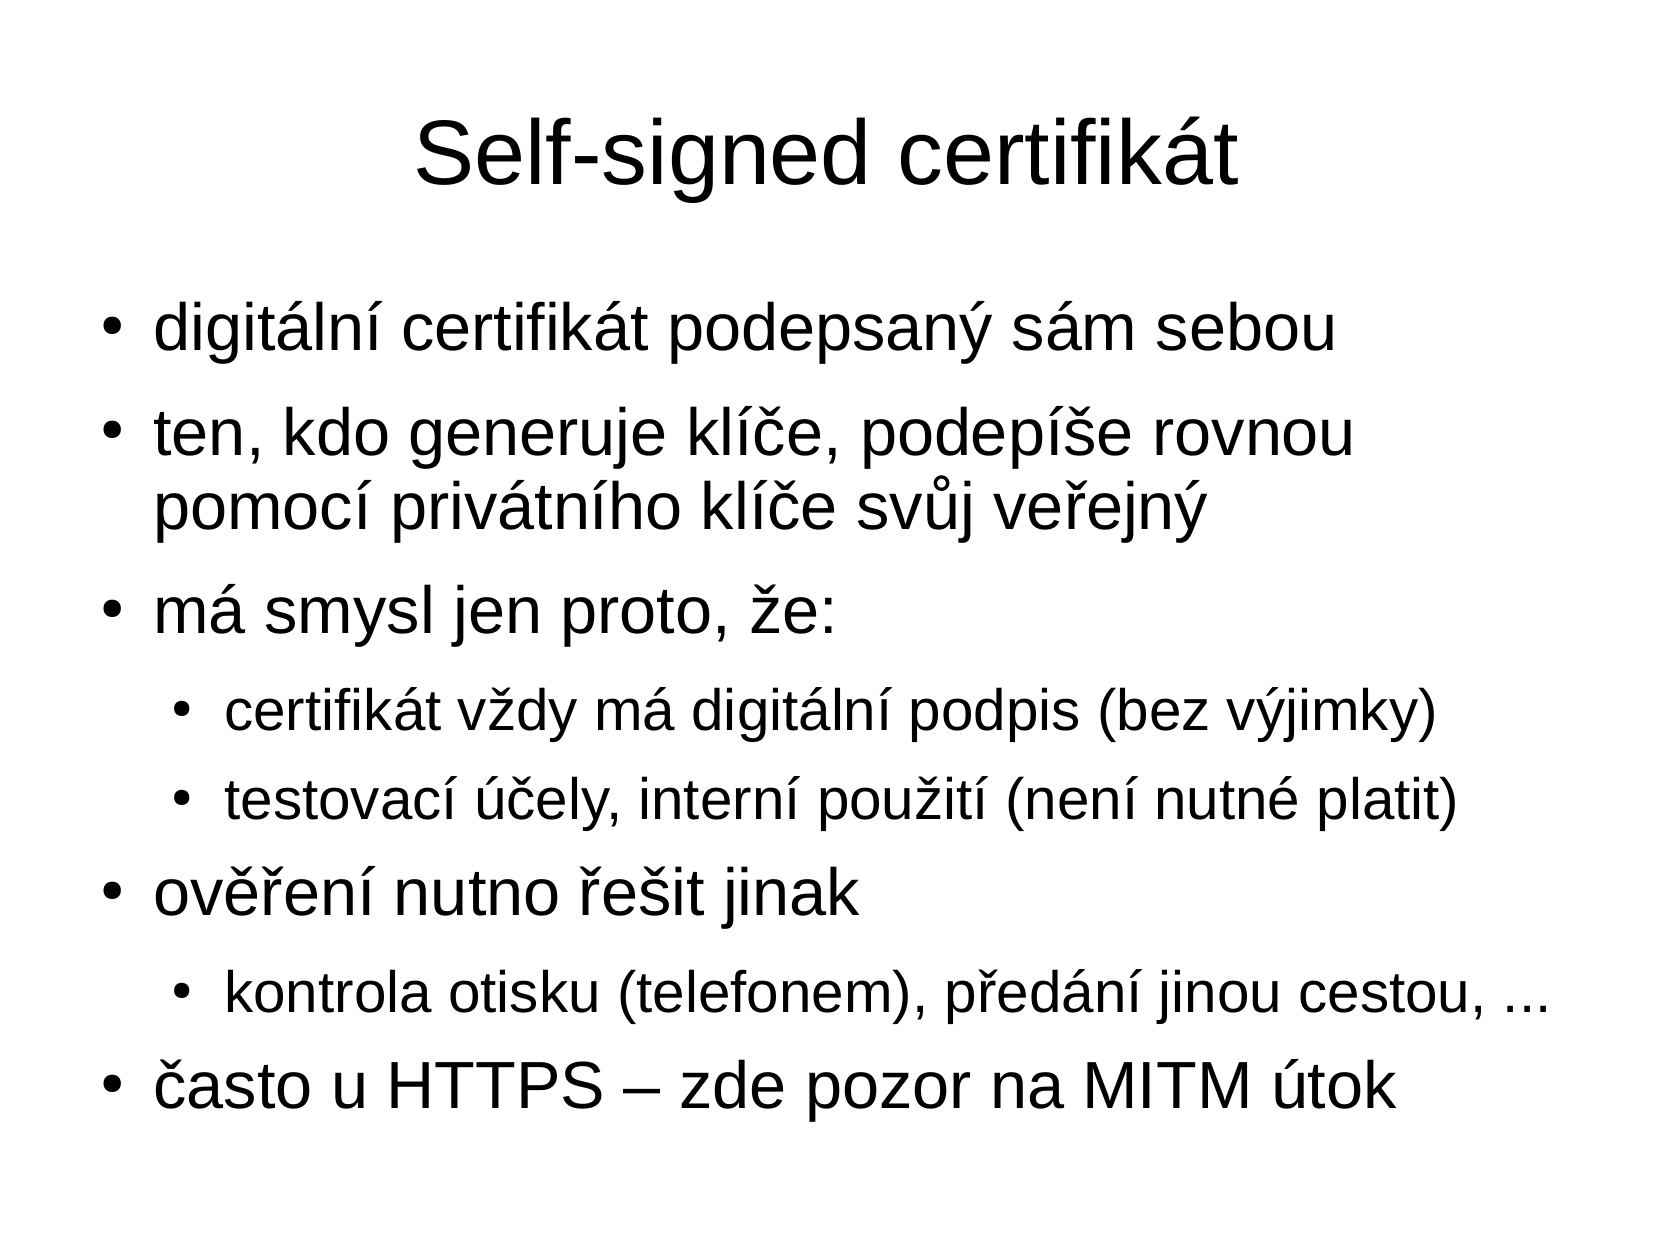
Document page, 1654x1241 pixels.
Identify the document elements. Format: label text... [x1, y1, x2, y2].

title Self-signed certifikát [82, 56, 1571, 250]
list digitální certifikát podepsaný sám sebou ten, kdo generuje klíče, podepíše rovnou pomocí privátního klíče svůj veřejný má smysl jen proto, že: certifikát vždy má digitální podpis (bez výjimky) testovací účely, interní použití (není nutné platit) ověření nutno řešit jinak kontrola otisku (telefonem), předání jinou cestou, ... často u HTTPS – zde pozor na MITM útok [82, 290, 1571, 1123]
